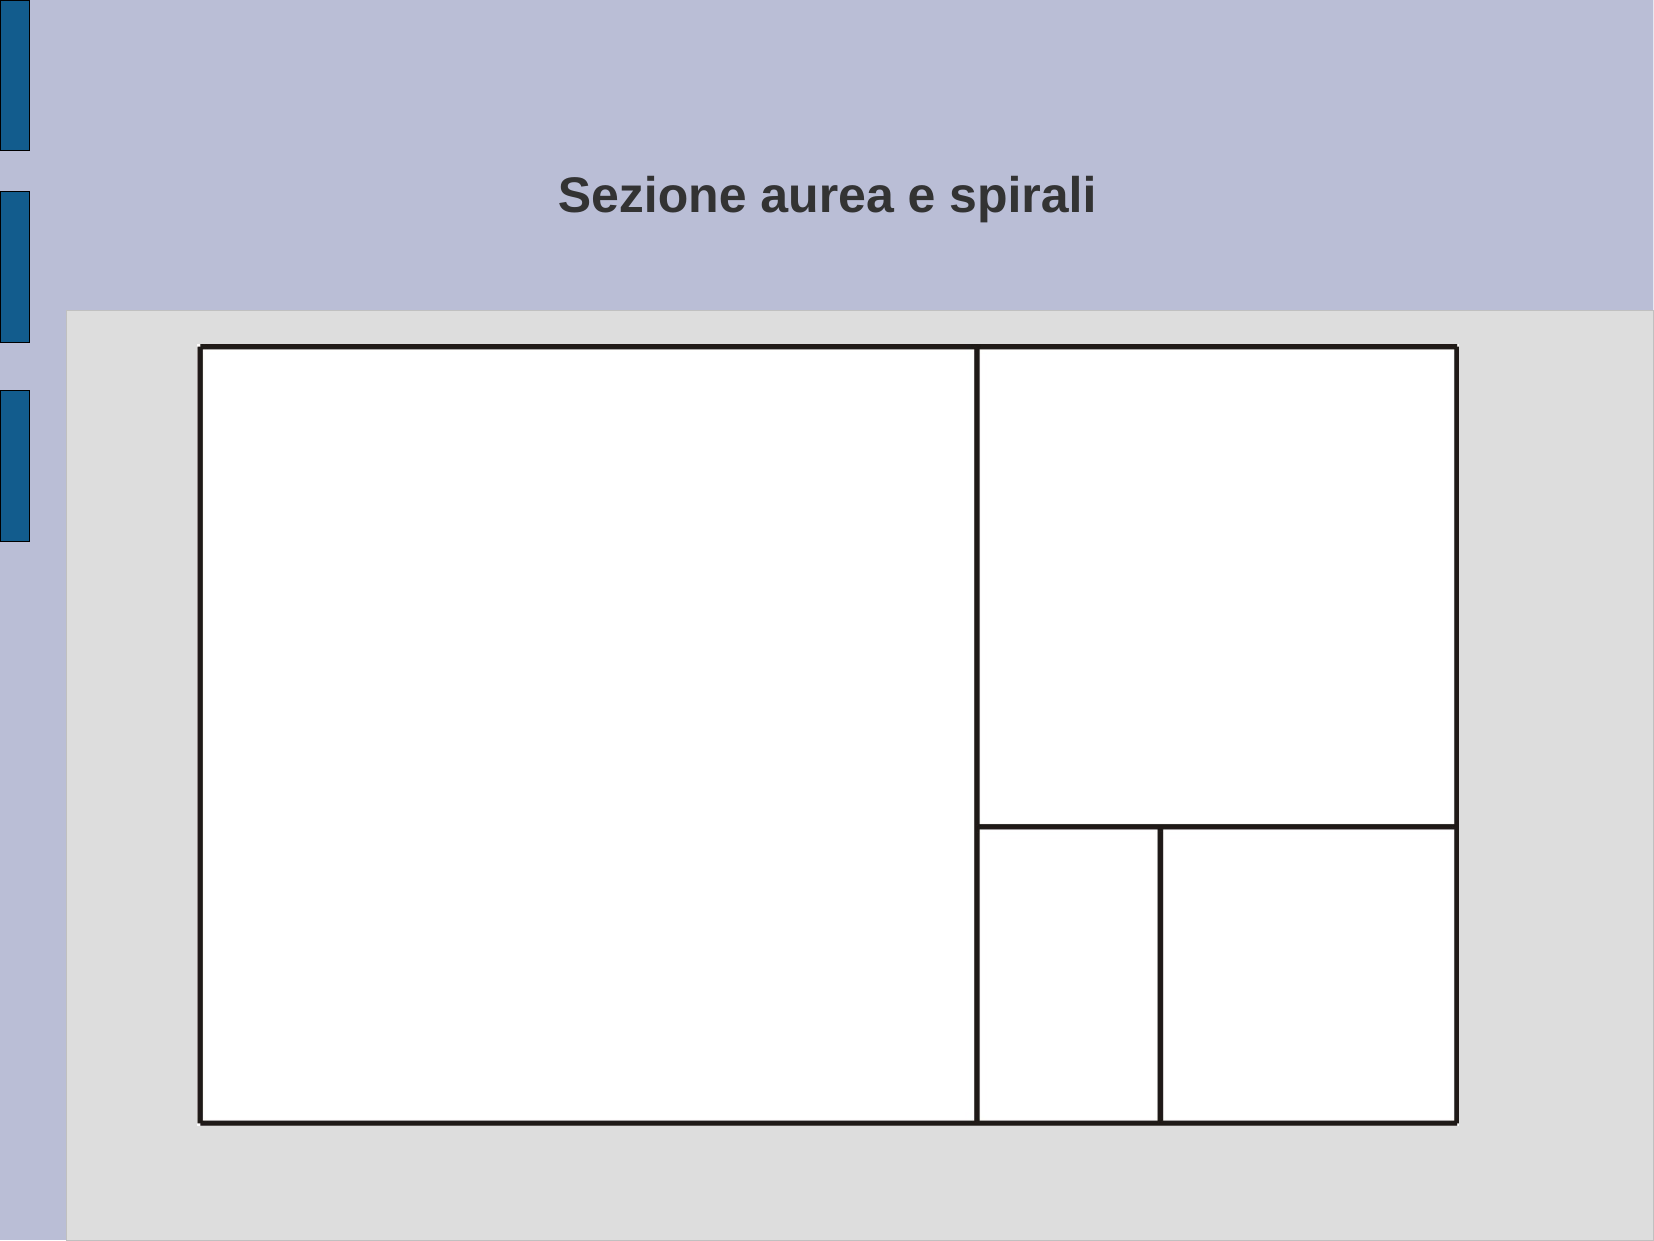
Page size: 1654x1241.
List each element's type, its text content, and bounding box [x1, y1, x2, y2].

picture [197, 344, 1459, 1126]
title Sezione aurea e spirali [121, 91, 1534, 299]
